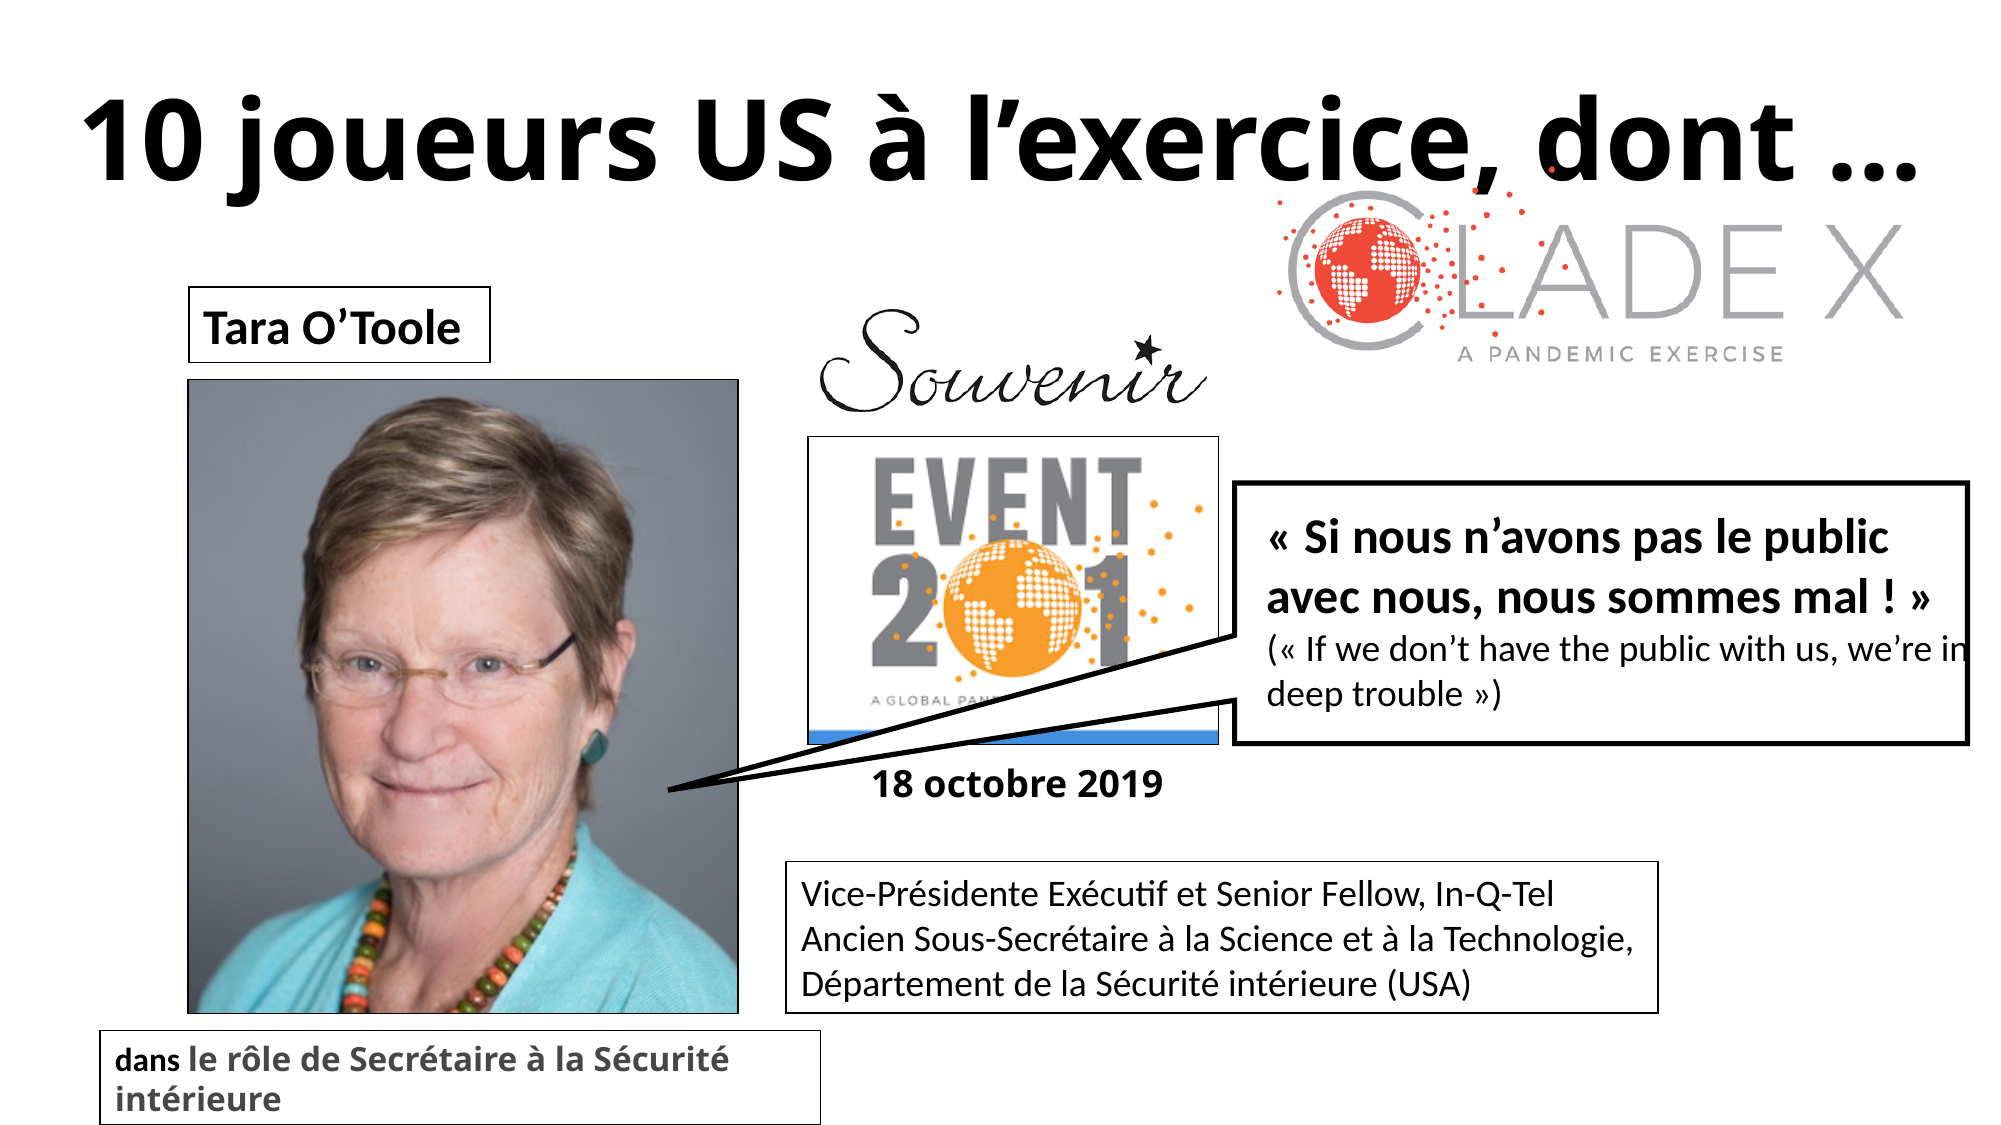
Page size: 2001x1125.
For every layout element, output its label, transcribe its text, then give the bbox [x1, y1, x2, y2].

text_box Tara O’Toole [188, 287, 491, 363]
text_box dans le rôle de Secrétaire à la Sécurité intérieure [100, 1030, 821, 1086]
text_box 10 joueurs US à l’exercice, dont ... [62, 60, 1965, 213]
text_box [667, 483, 1968, 791]
picture [966, 704, 1218, 744]
picture [820, 309, 1207, 412]
picture [1262, 147, 1918, 381]
picture [808, 437, 1218, 744]
picture [188, 380, 738, 1013]
text_box « Si nous n’avons pas le public avec nous, nous sommes mal ! » (« If we don’t have the public with us, we’re in deep trouble ») [1251, 495, 1985, 724]
text_box Vice-Présidente Exécutif et Senior Fellow, In-Q-Tel Ancien Sous-Secrétaire à la Science et à la Technologie, Département de la Sécurité intérieure (USA) [785, 861, 1659, 1013]
text_box 18 octobre 2019 [855, 752, 1263, 813]
